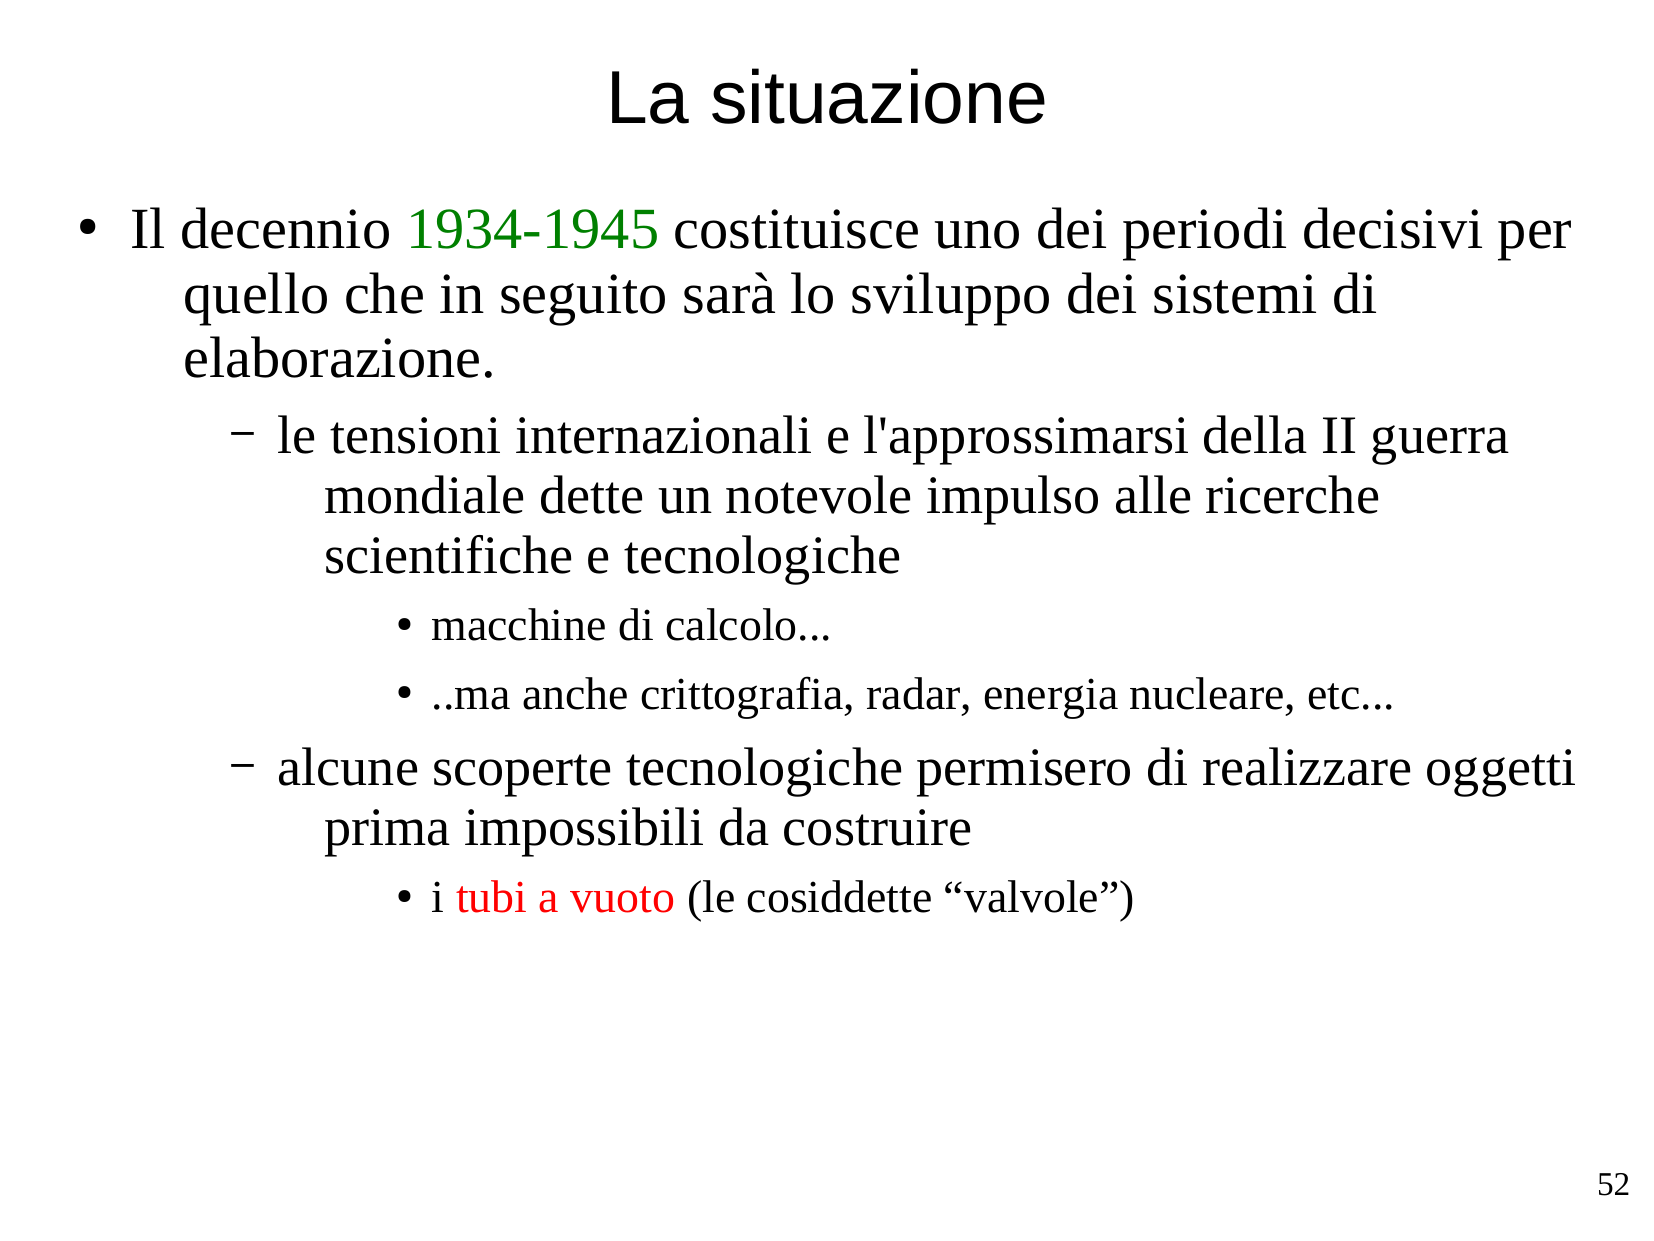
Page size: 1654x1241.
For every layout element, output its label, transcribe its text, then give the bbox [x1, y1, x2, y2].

list Il decennio 1934-1945 costituisce uno dei periodi decisivi per quello che in seguito sarà lo sviluppo dei sistemi di elaborazione. le tensioni internazionali e l'approssimarsi della II guerra mondiale dette un notevole impulso alle ricerche scientifiche e tecnologiche macchine di calcolo... ..ma anche crittografia, radar, energia nucleare, etc... alcune scoperte tecnologiche permisero di realizzare oggetti prima impossibili da costruire i tubi a vuoto (le cosiddette “valvole”) [42, 196, 1612, 1187]
title La situazione [37, 30, 1617, 166]
